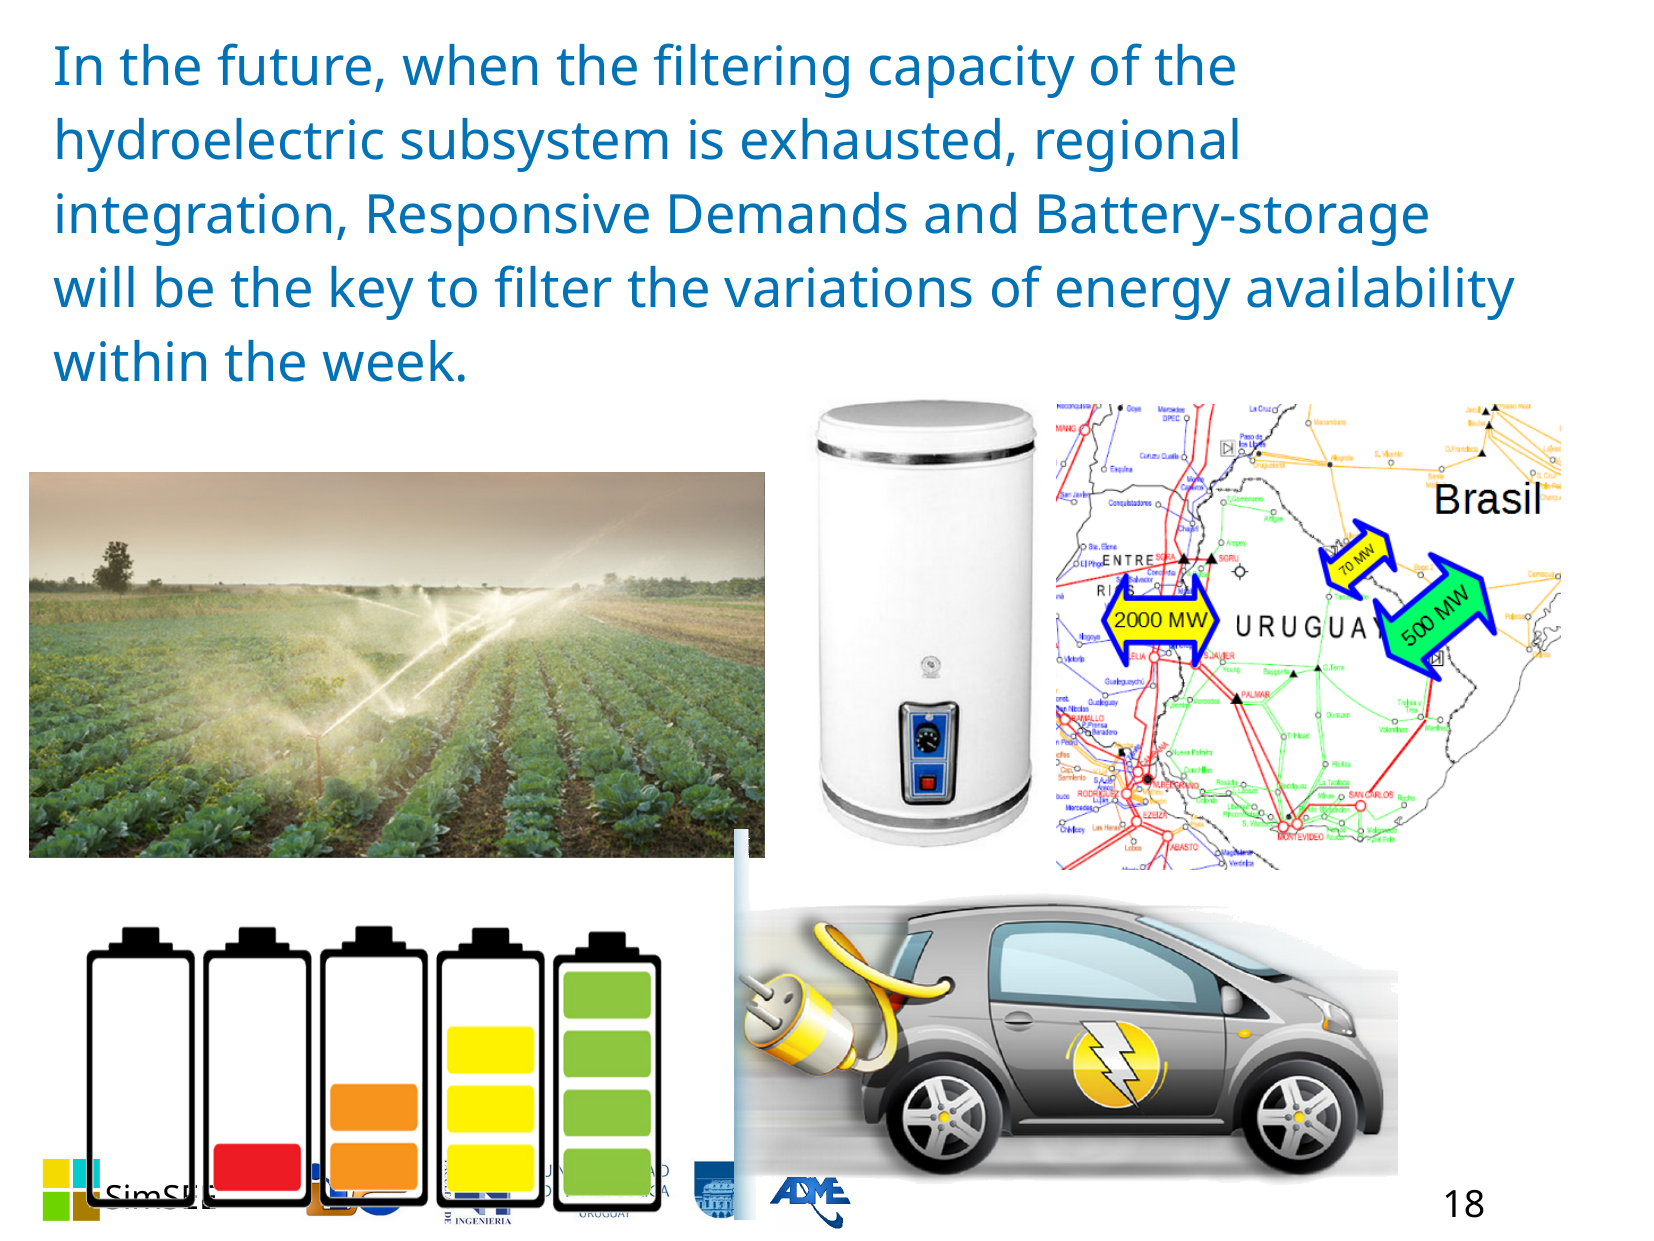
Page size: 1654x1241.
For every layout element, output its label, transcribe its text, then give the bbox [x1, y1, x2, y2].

title In the future, when the filtering capacity of the hydroelectric subsystem is exhausted, regional integration, Responsive Demands and Battery-storage will be the key to filter the variations of energy availability within the week. [48, 27, 1537, 369]
picture [29, 394, 1561, 1239]
